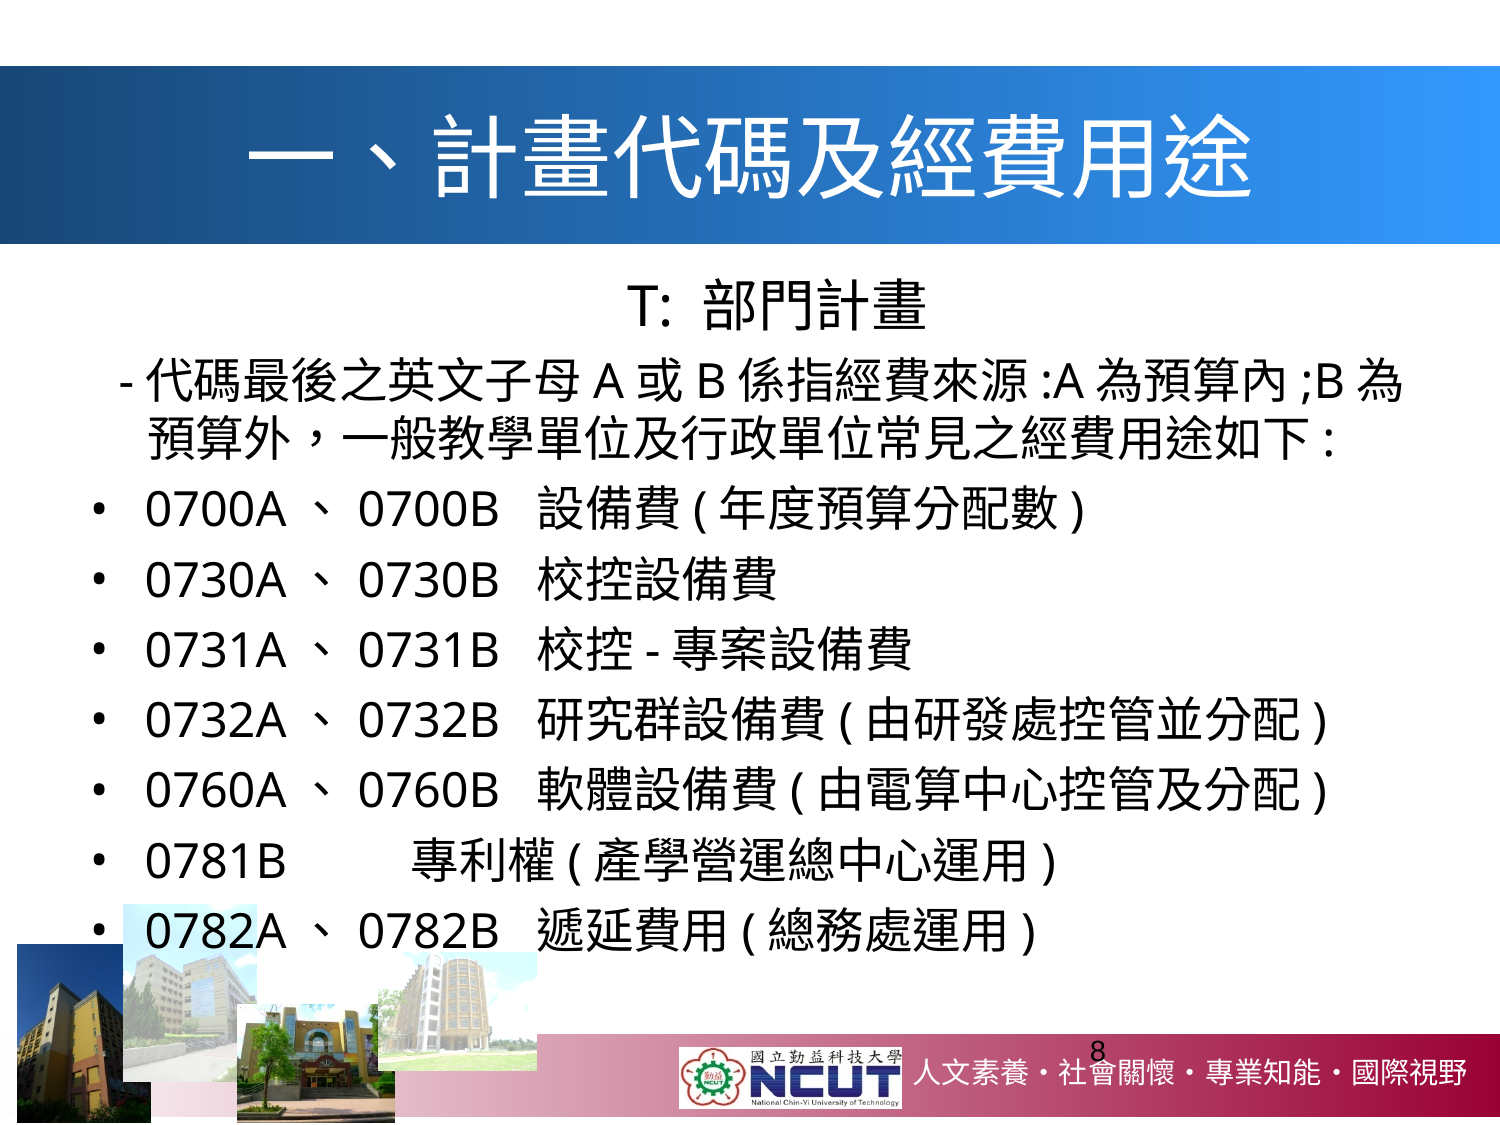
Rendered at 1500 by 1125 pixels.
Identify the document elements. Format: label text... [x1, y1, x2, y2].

title 一、計畫代碼及經費用途 [0, 66, 1500, 244]
text_box 8 [1074, 1024, 1426, 1103]
list T: 部門計畫 -代碼最後之英文子母A或B係指經費來源:A為預算內;B為預算外，一般教學單位及行政單位常見之經費用途如下: 0700A、0700B 設備費(年度預算分配數) 0730A、0730B 校控設備費 0731A、0731B 校控-專案設備費 0732A、0732B 研究群設備費(由研發處控管並分配) 0760A、0760B 軟體設備費(由電算中心控管及分配) 0781B 專利權(產學營運總中心運用) 0782A、0782B 遞延費用(總務處運用) [75, 262, 1426, 1005]
